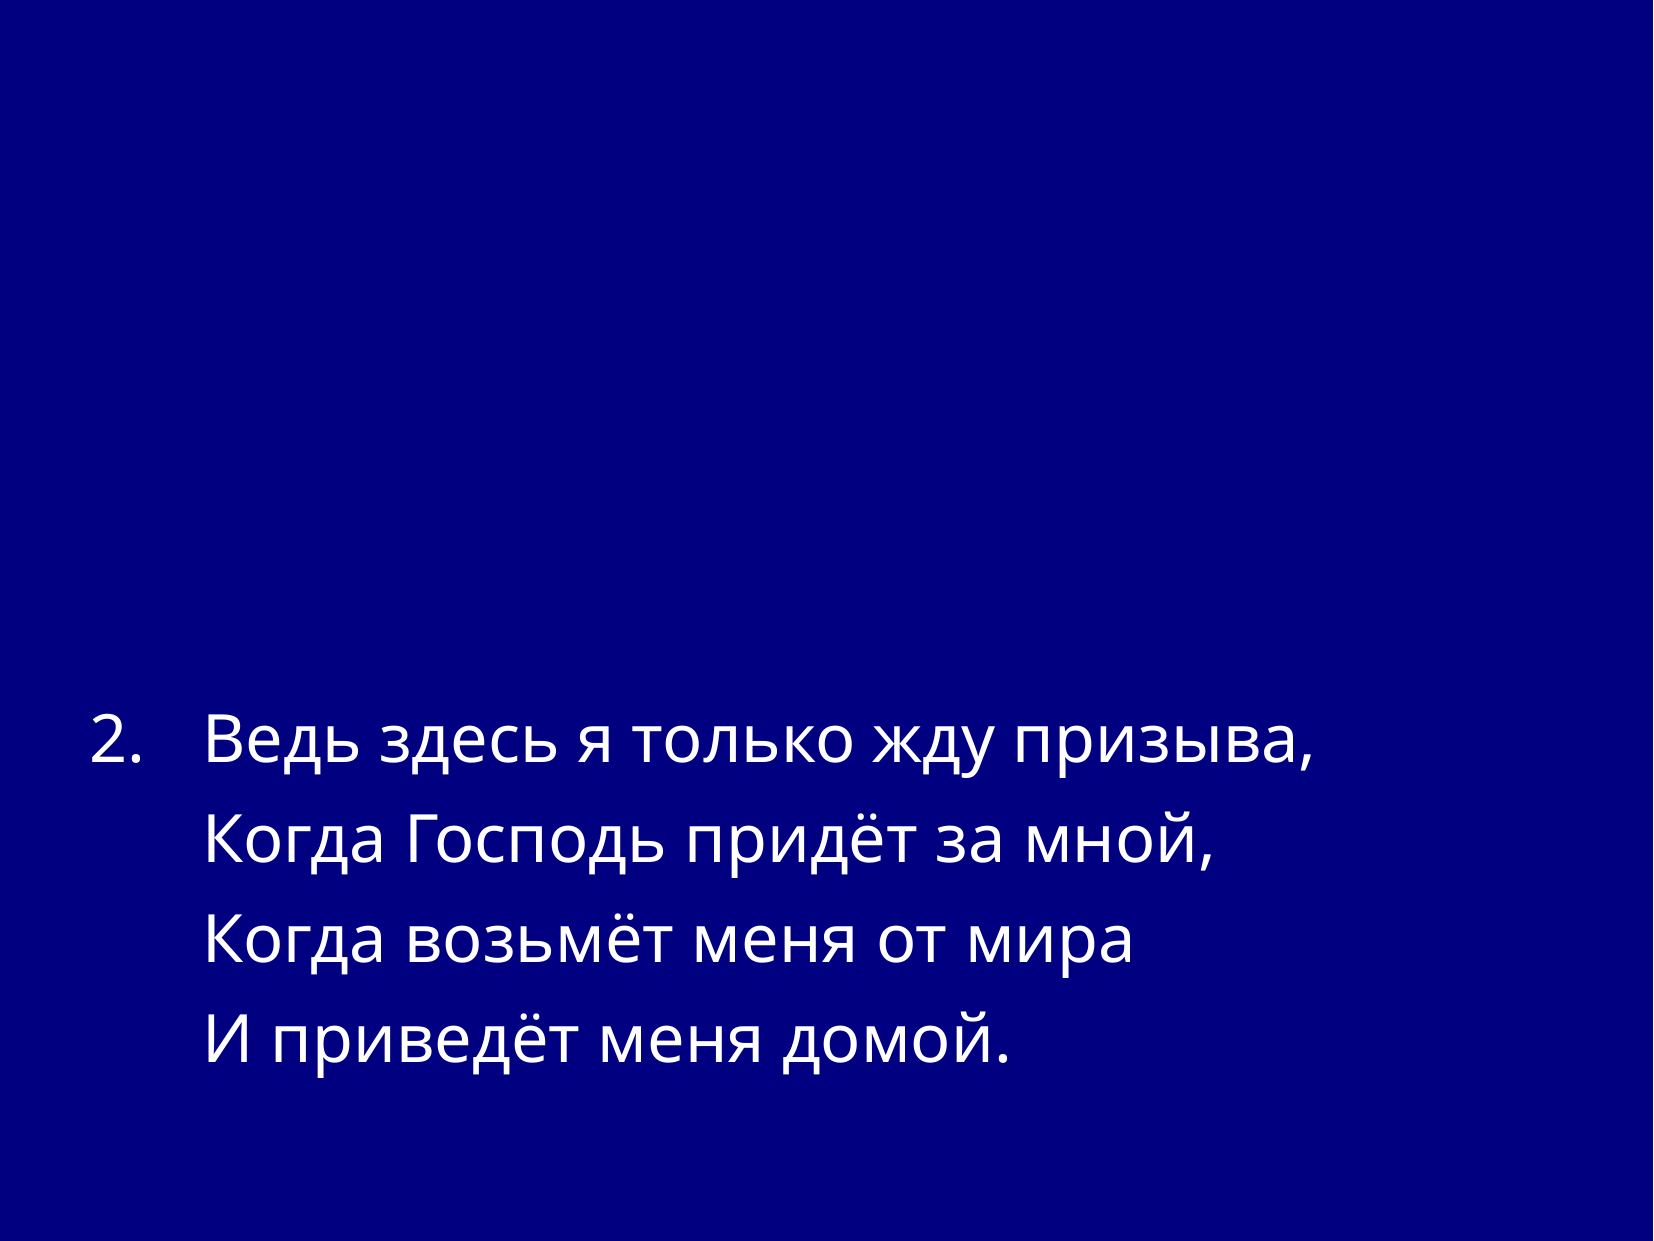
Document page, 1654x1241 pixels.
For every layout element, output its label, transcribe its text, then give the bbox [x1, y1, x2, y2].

text_box 2. Ведь здесь я только жду призыва, Когда Господь придёт за мной, Когда возьмёт меня от мира И приведёт меня домой. [75, 675, 1576, 1163]
